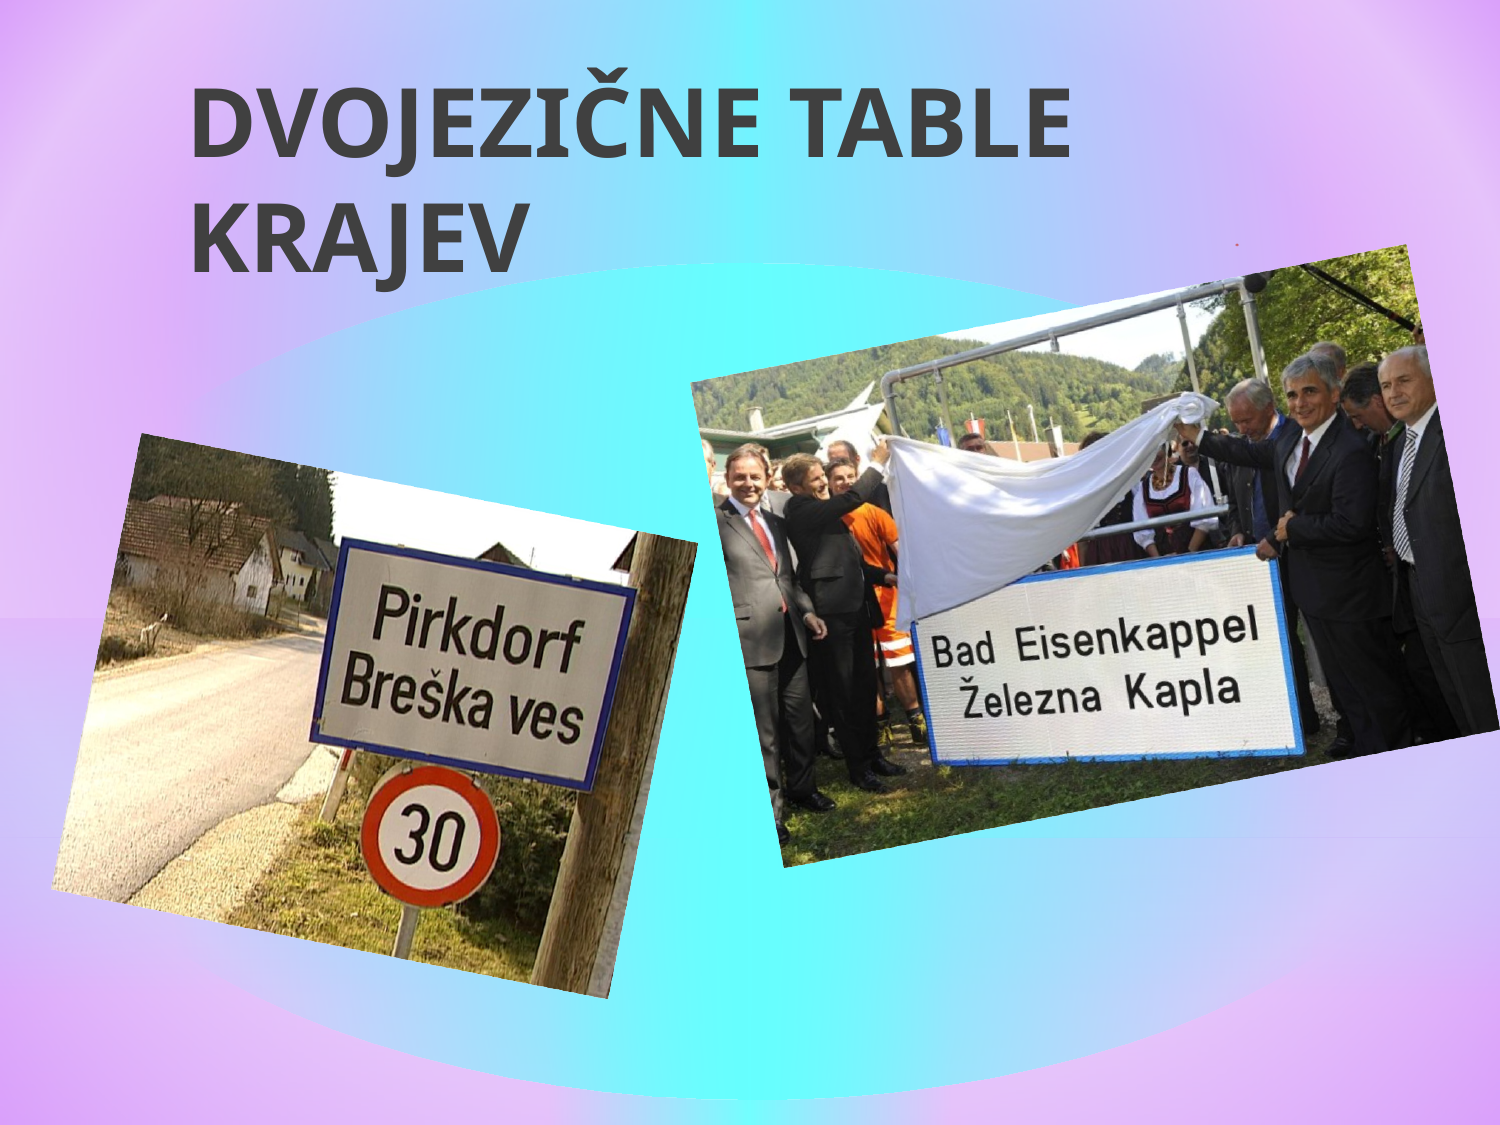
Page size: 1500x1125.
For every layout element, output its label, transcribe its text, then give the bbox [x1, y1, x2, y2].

picture [689, 243, 1500, 868]
title DVOJEZIČNE TABLE KRAJEV [171, 54, 1240, 243]
picture [50, 432, 698, 999]
list [1234, 243, 1245, 251]
